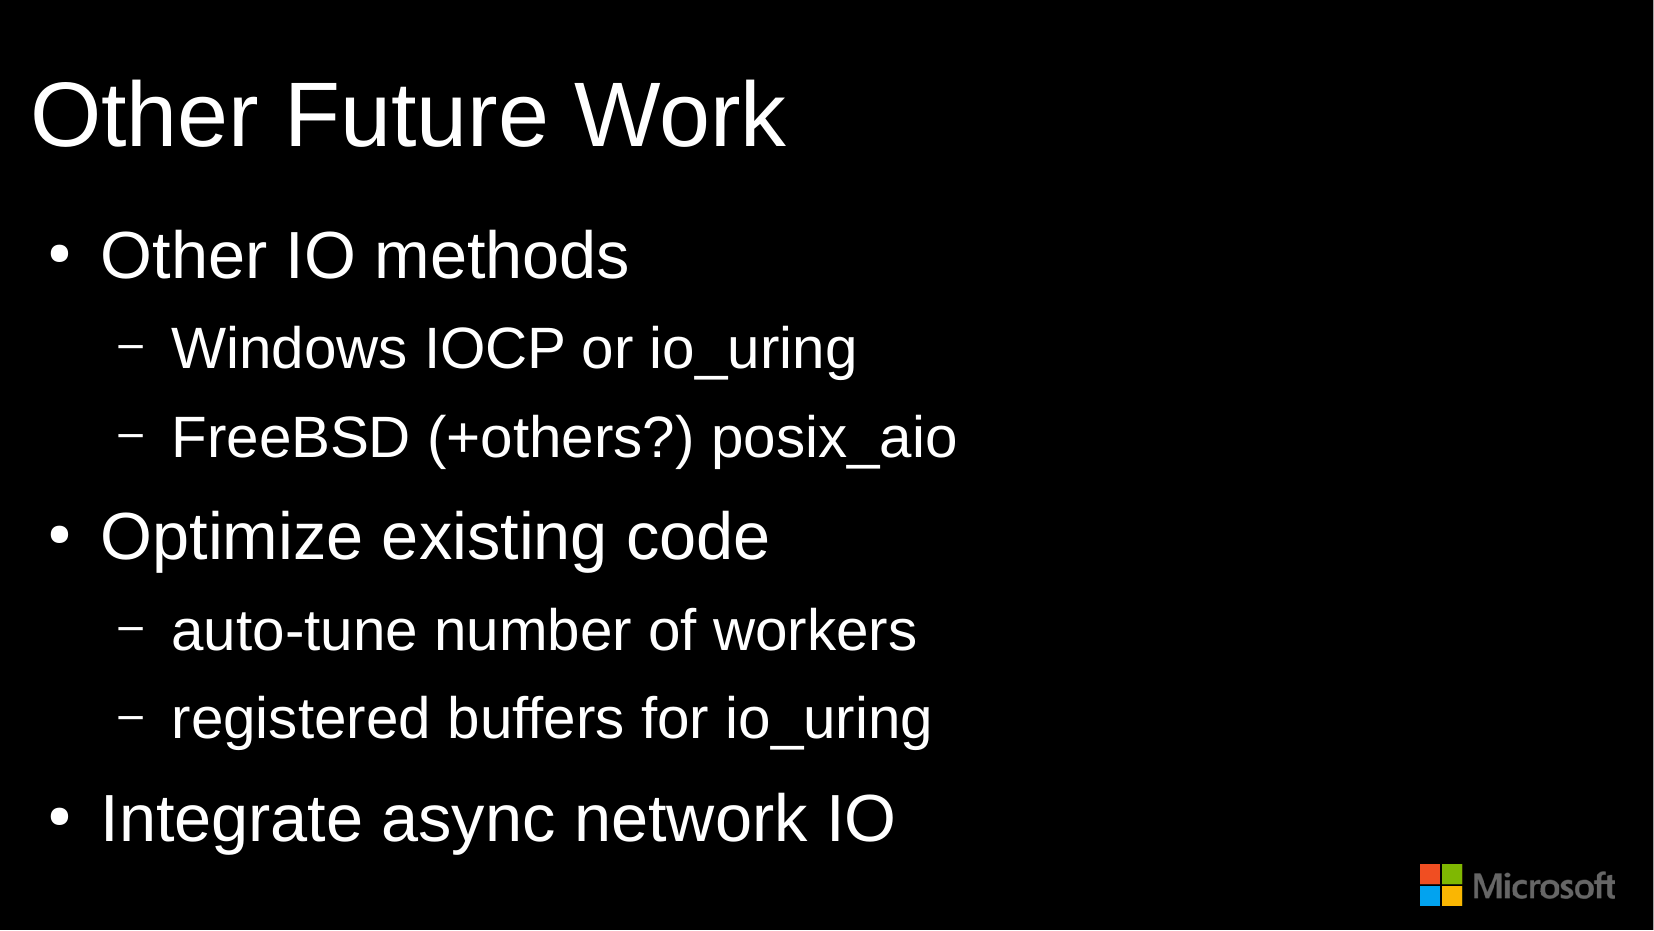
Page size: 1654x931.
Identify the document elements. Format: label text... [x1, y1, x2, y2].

title Other Future Work [30, 37, 1621, 193]
list Other IO methods Windows IOCP or io_uring FreeBSD (+others?) posix_aio Optimize existing code auto-tune number of workers registered buffers for io_uring Integrate async network IO [30, 217, 1621, 916]
